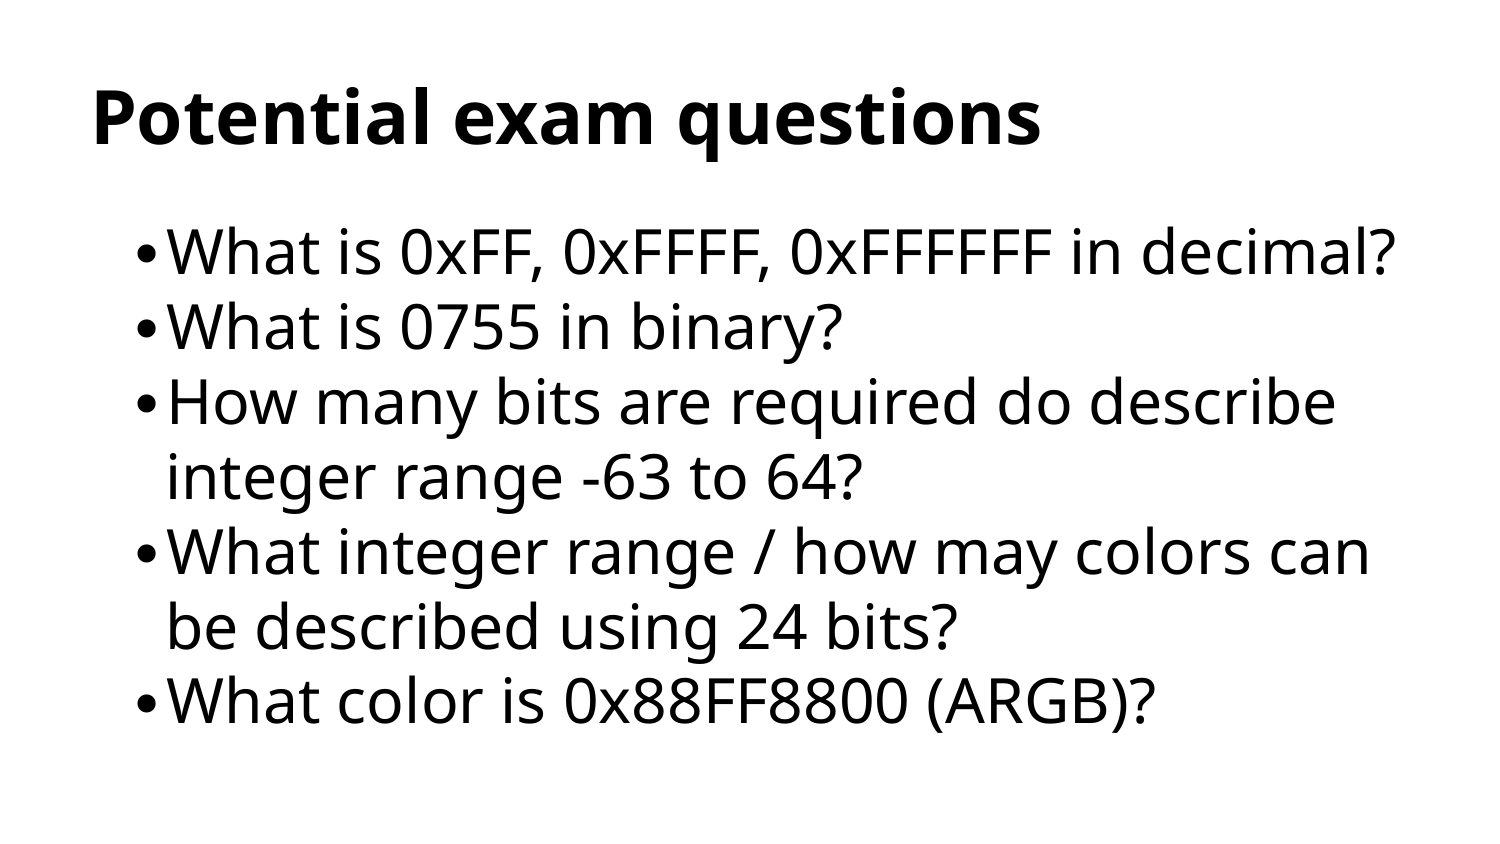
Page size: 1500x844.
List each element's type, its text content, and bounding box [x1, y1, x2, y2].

title Potential exam questions [75, 33, 1425, 175]
list What is 0xFF, 0xFFFF, 0xFFFFFF in decimal? What is 0755 in binary? How many bits are required do describe integer range -63 to 64? What integer range / how may colors can be described using 24 bits? What color is 0x88FF8800 (ARGB)? [75, 196, 1425, 808]
